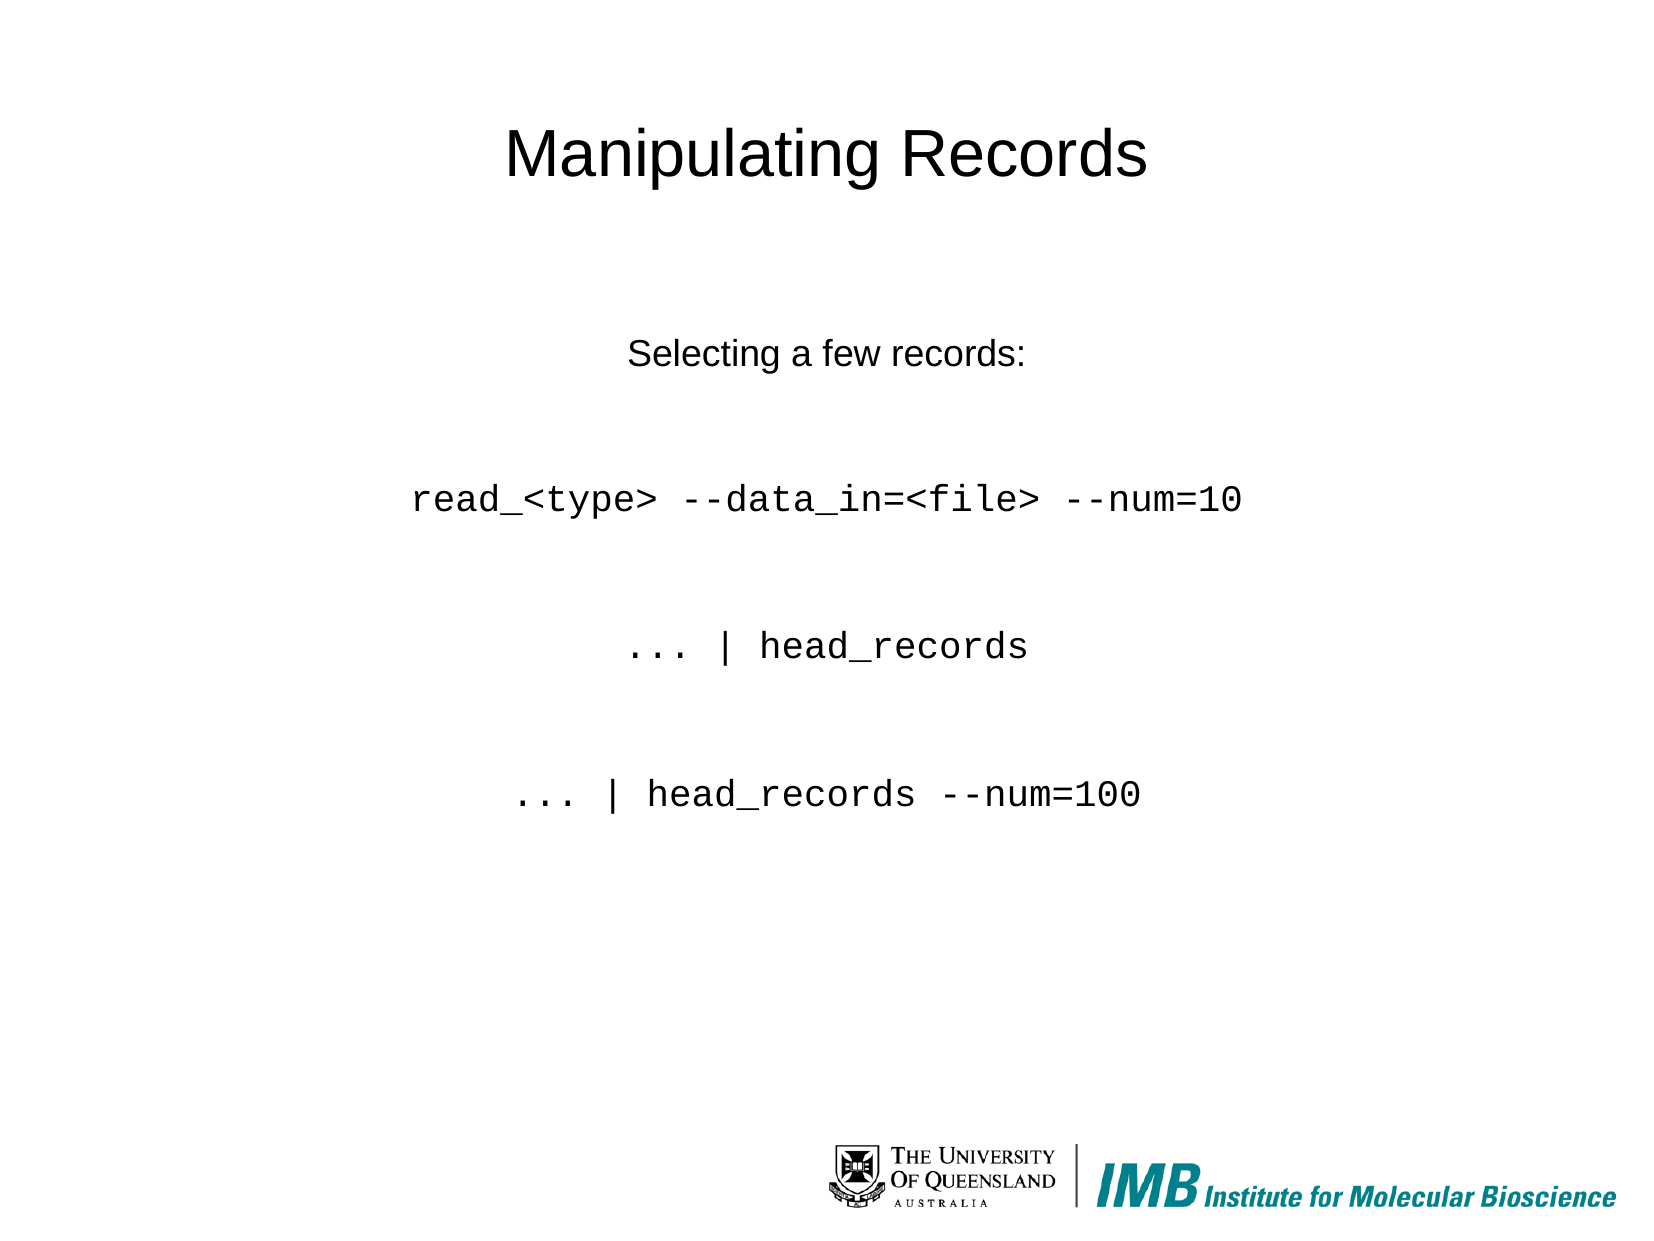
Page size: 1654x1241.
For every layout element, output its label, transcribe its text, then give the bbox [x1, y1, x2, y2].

picture [826, 1142, 1618, 1211]
text_box ... | head_records --num=100 [496, 767, 1157, 826]
text_box Selecting a few records: [612, 324, 1042, 382]
text_box ... | head_records [609, 620, 1045, 678]
text_box read_<type> --data_in=<file> --num=10 [395, 472, 1258, 531]
title Manipulating Records [82, 56, 1571, 250]
